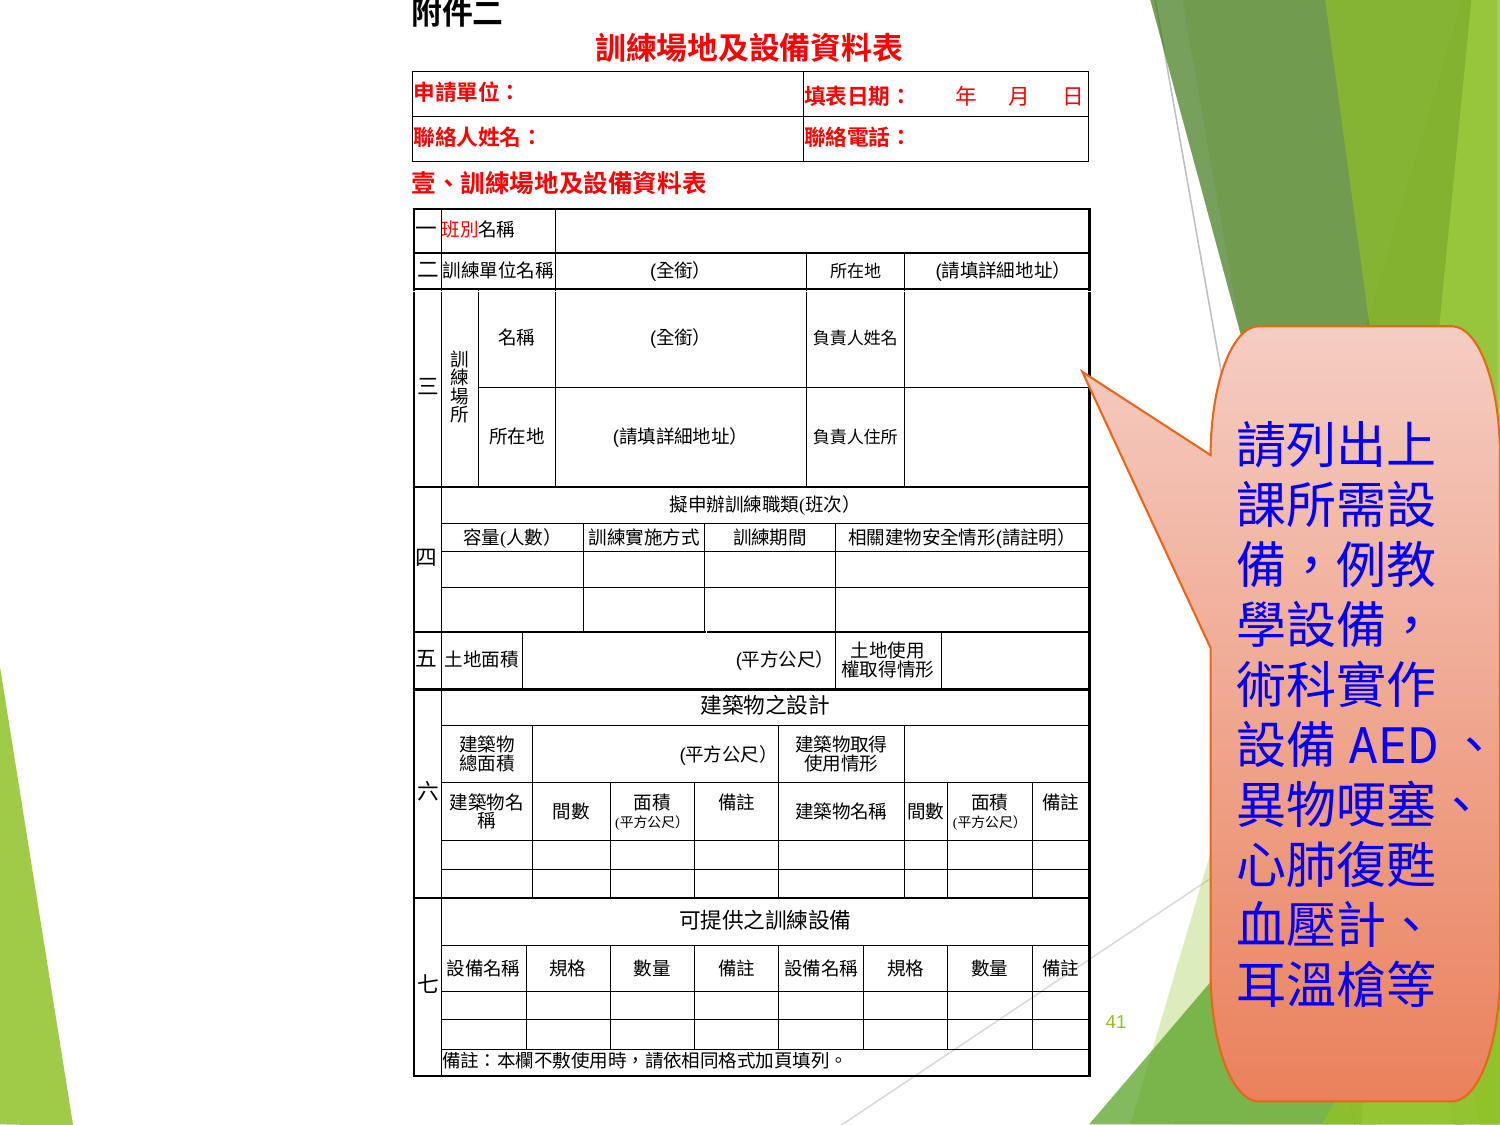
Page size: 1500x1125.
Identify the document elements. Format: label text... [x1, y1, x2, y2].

text_box 請列出上課所需設備，例教學設備，術科實作設備AED、異物哽塞、心肺復甦血壓計、耳溫槍等 [1082, 326, 1500, 1102]
picture [409, 0, 1091, 1125]
text_box <編號> [1091, 991, 1142, 1052]
